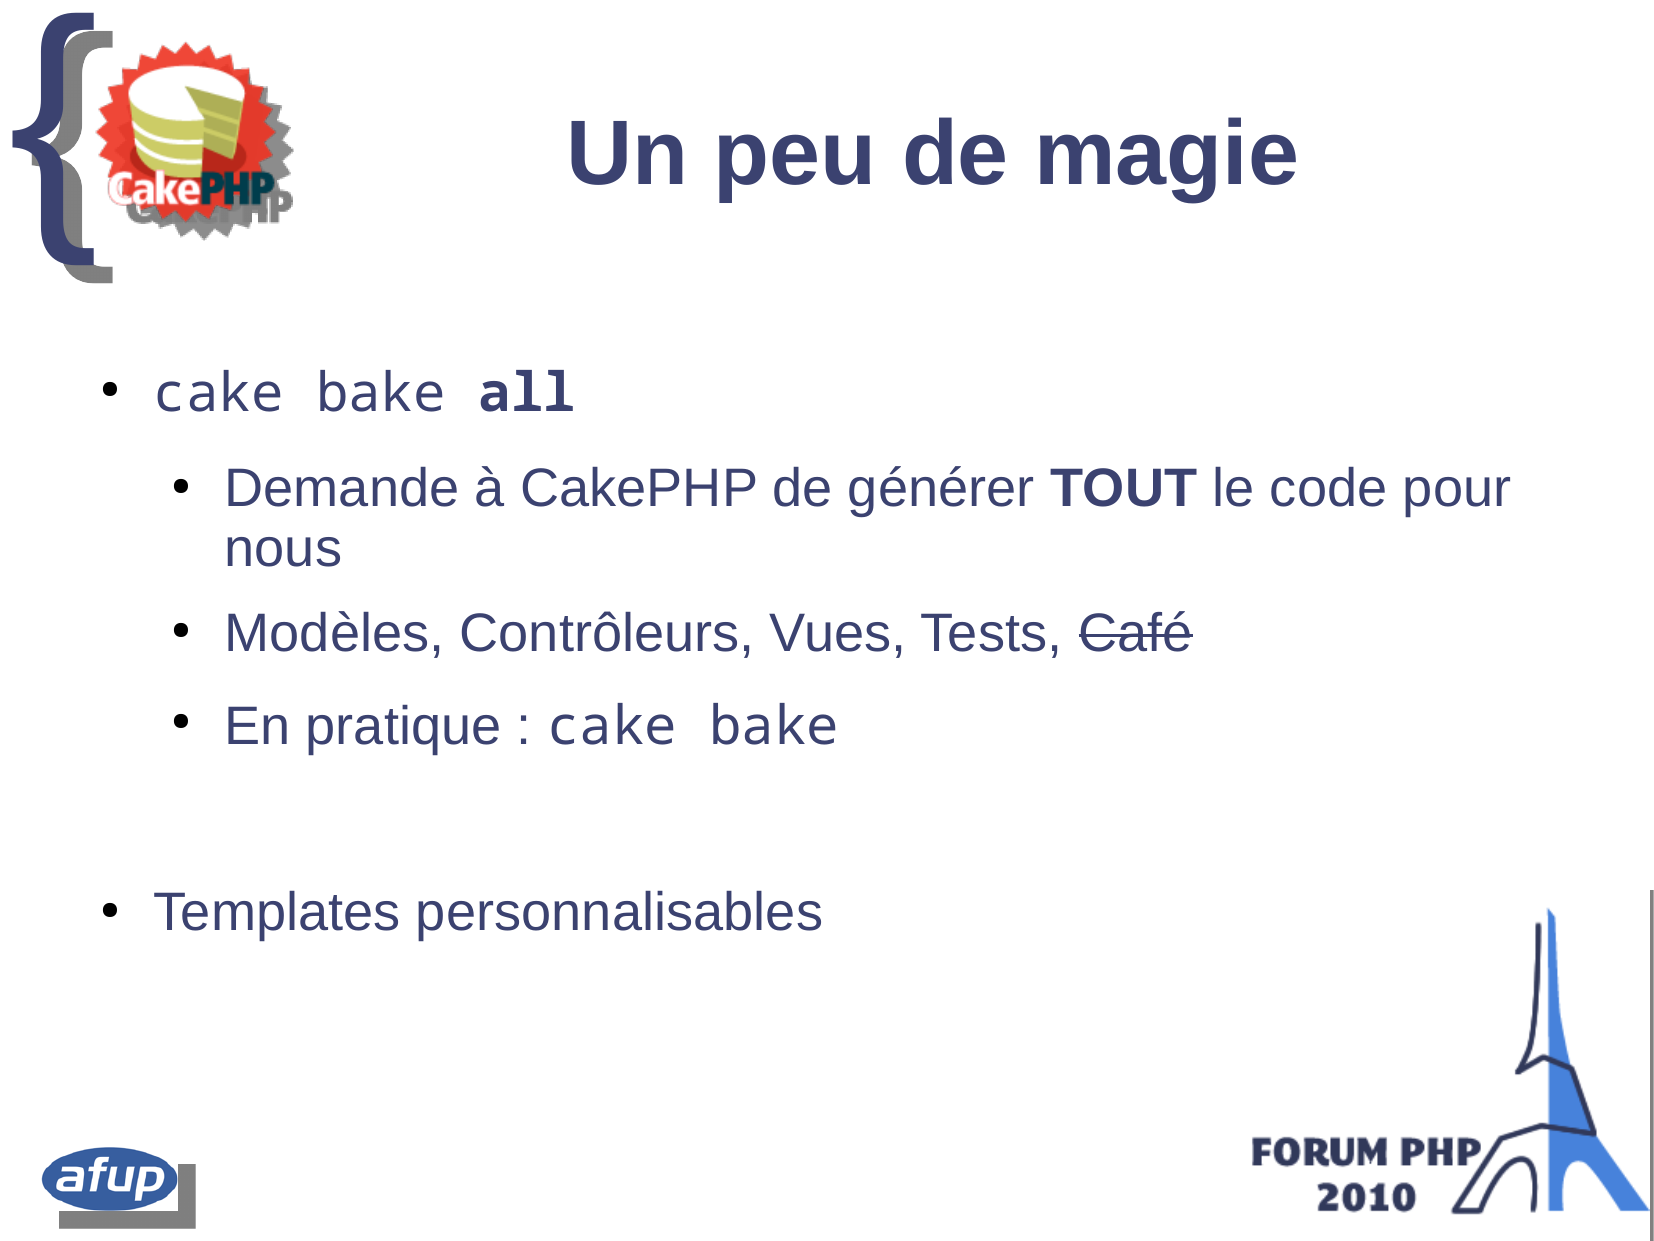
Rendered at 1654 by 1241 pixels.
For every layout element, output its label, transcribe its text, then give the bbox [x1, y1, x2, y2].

list cake bake all Demande à CakePHP de générer TOUT le code pour nous Modèles, Contrôleurs, Vues, Tests, Café En pratique : cake bake Templates personnalisables [82, 290, 1571, 1094]
picture [41, 1146, 178, 1211]
picture [88, 35, 284, 231]
picture [1240, 872, 1650, 1241]
title Un peu de magie [295, 56, 1571, 250]
